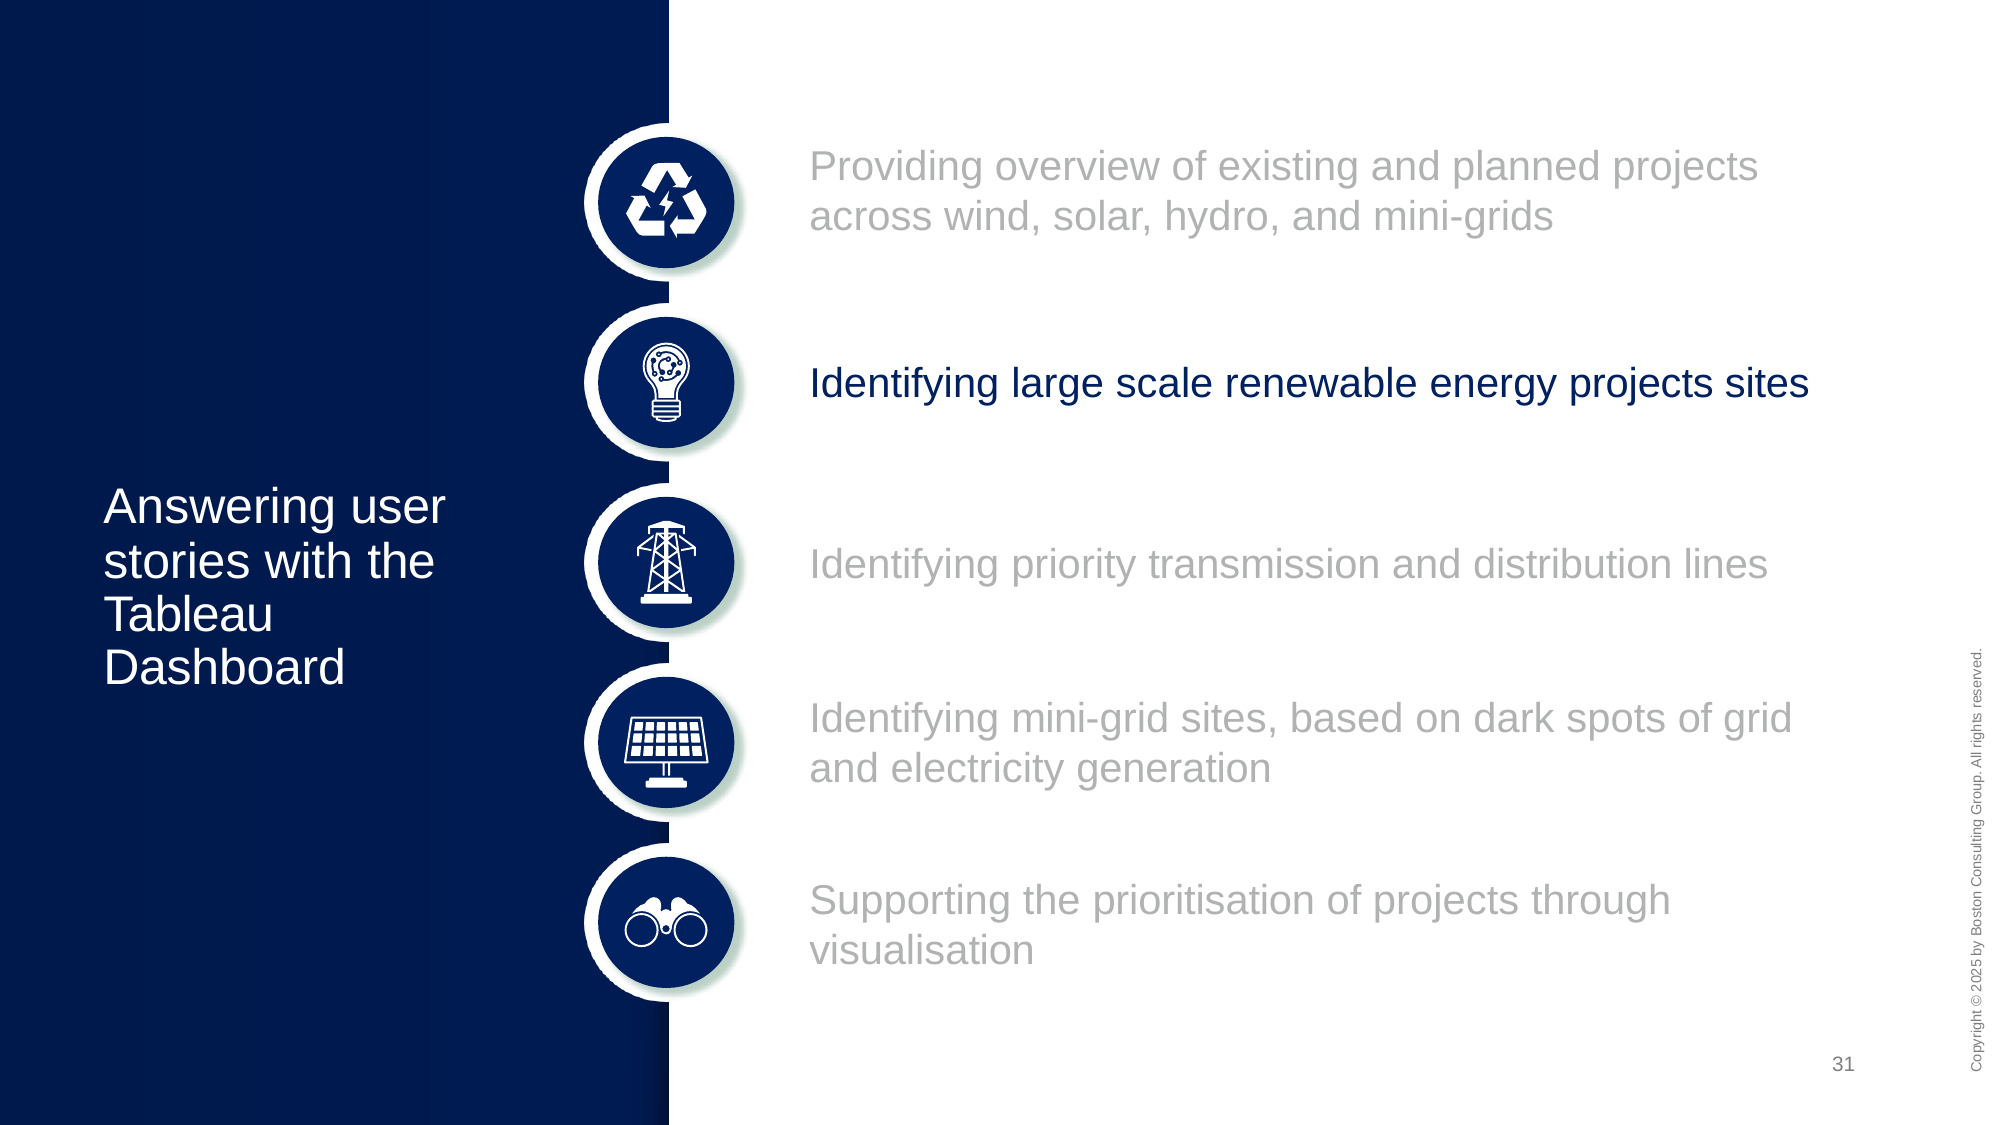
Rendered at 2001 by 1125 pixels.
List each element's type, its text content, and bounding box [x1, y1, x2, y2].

picture [584, 123, 751, 284]
picture [584, 483, 751, 644]
text_box [598, 856, 735, 988]
text_box [598, 496, 735, 629]
text_box Answering user stories with the Tableau Dashboard [101, 470, 527, 695]
picture [584, 663, 751, 824]
picture [584, 303, 751, 464]
text_box Identifying priority transmission and distribution lines [809, 537, 1812, 588]
picture [584, 843, 751, 1004]
text_box Providing overview of existing and planned projects across wind, solar, hydro, and mini-grids [809, 138, 1812, 240]
text_box Supporting the prioritisation of projects through visualisation [809, 870, 1812, 974]
text_box [598, 676, 735, 809]
text_box Identifying mini-grid sites, based on dark spots of grid and electricity generation [809, 690, 1812, 794]
text_box [598, 136, 735, 269]
text_box [598, 316, 735, 449]
text_box Identifying large scale renewable energy projects sites [809, 356, 1812, 407]
